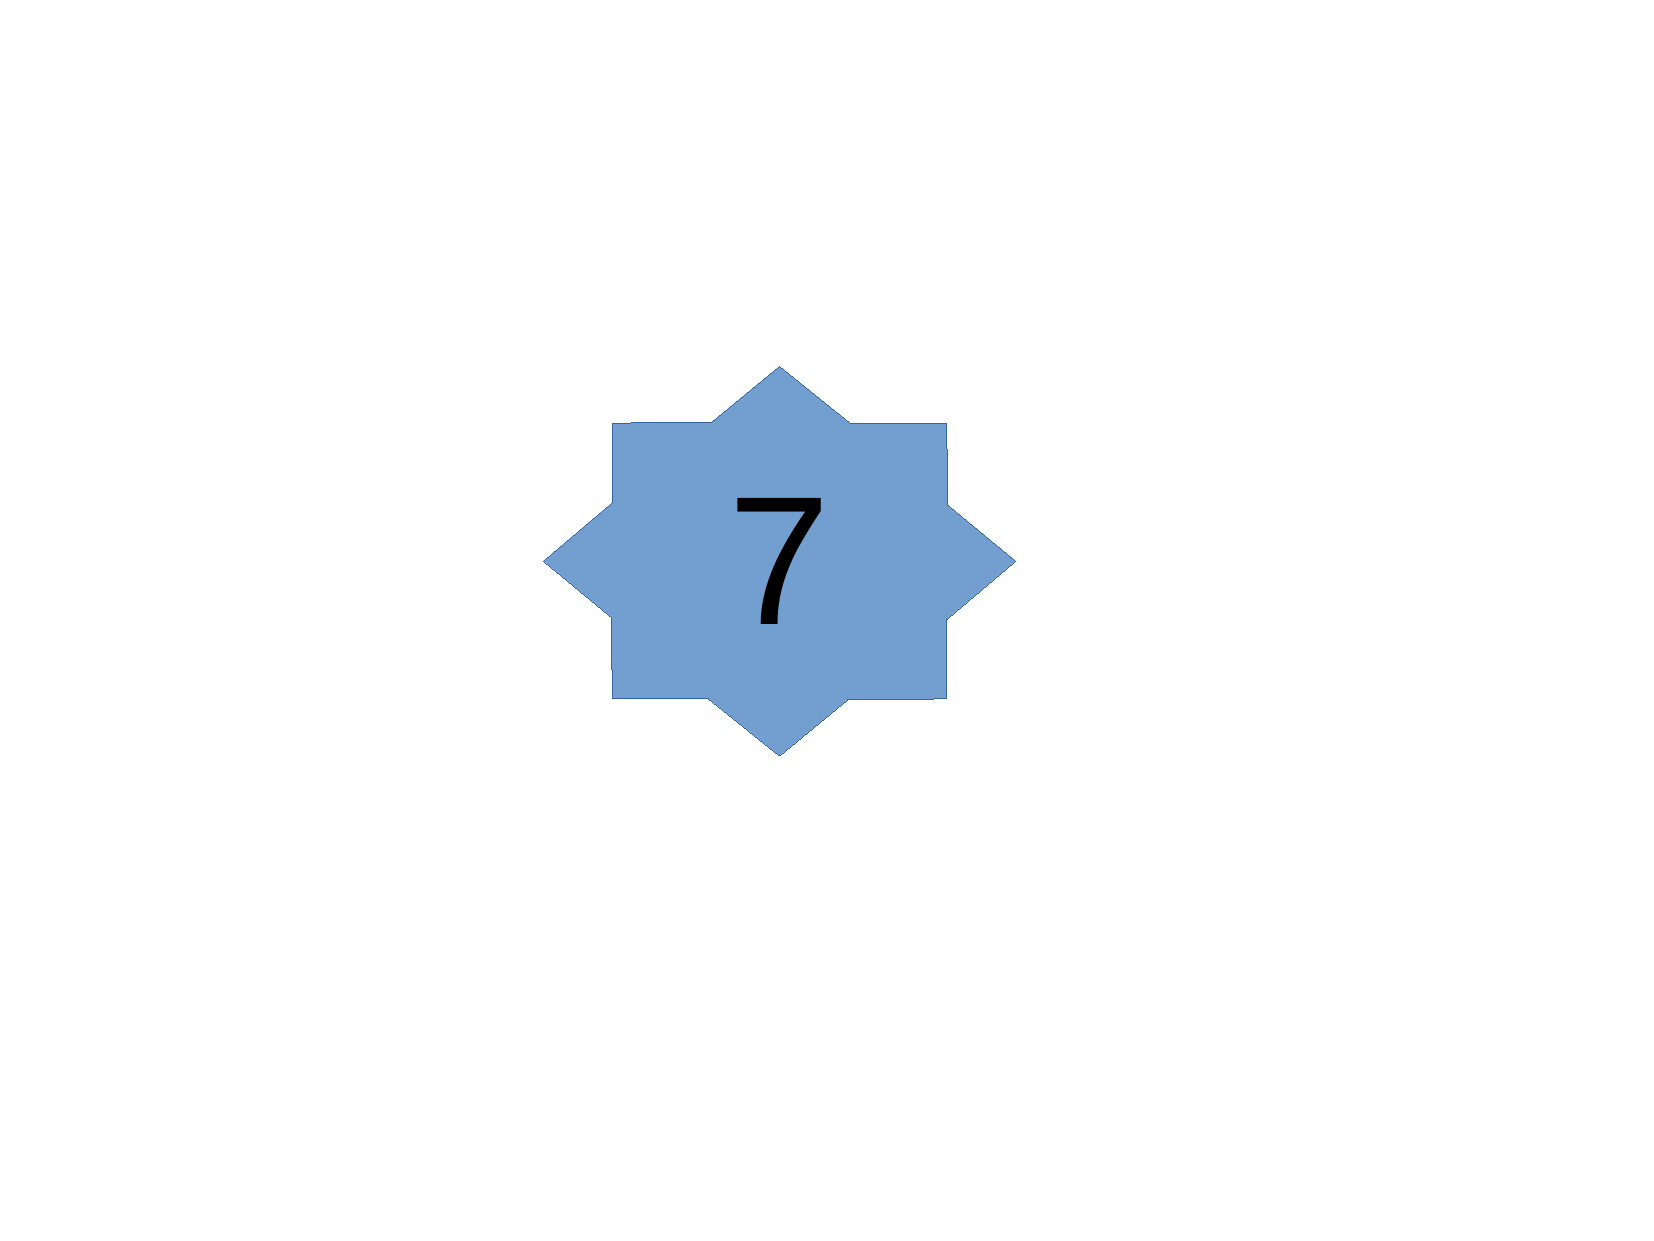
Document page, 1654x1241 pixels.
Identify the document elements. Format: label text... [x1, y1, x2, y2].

text_box 7 [543, 366, 1016, 756]
